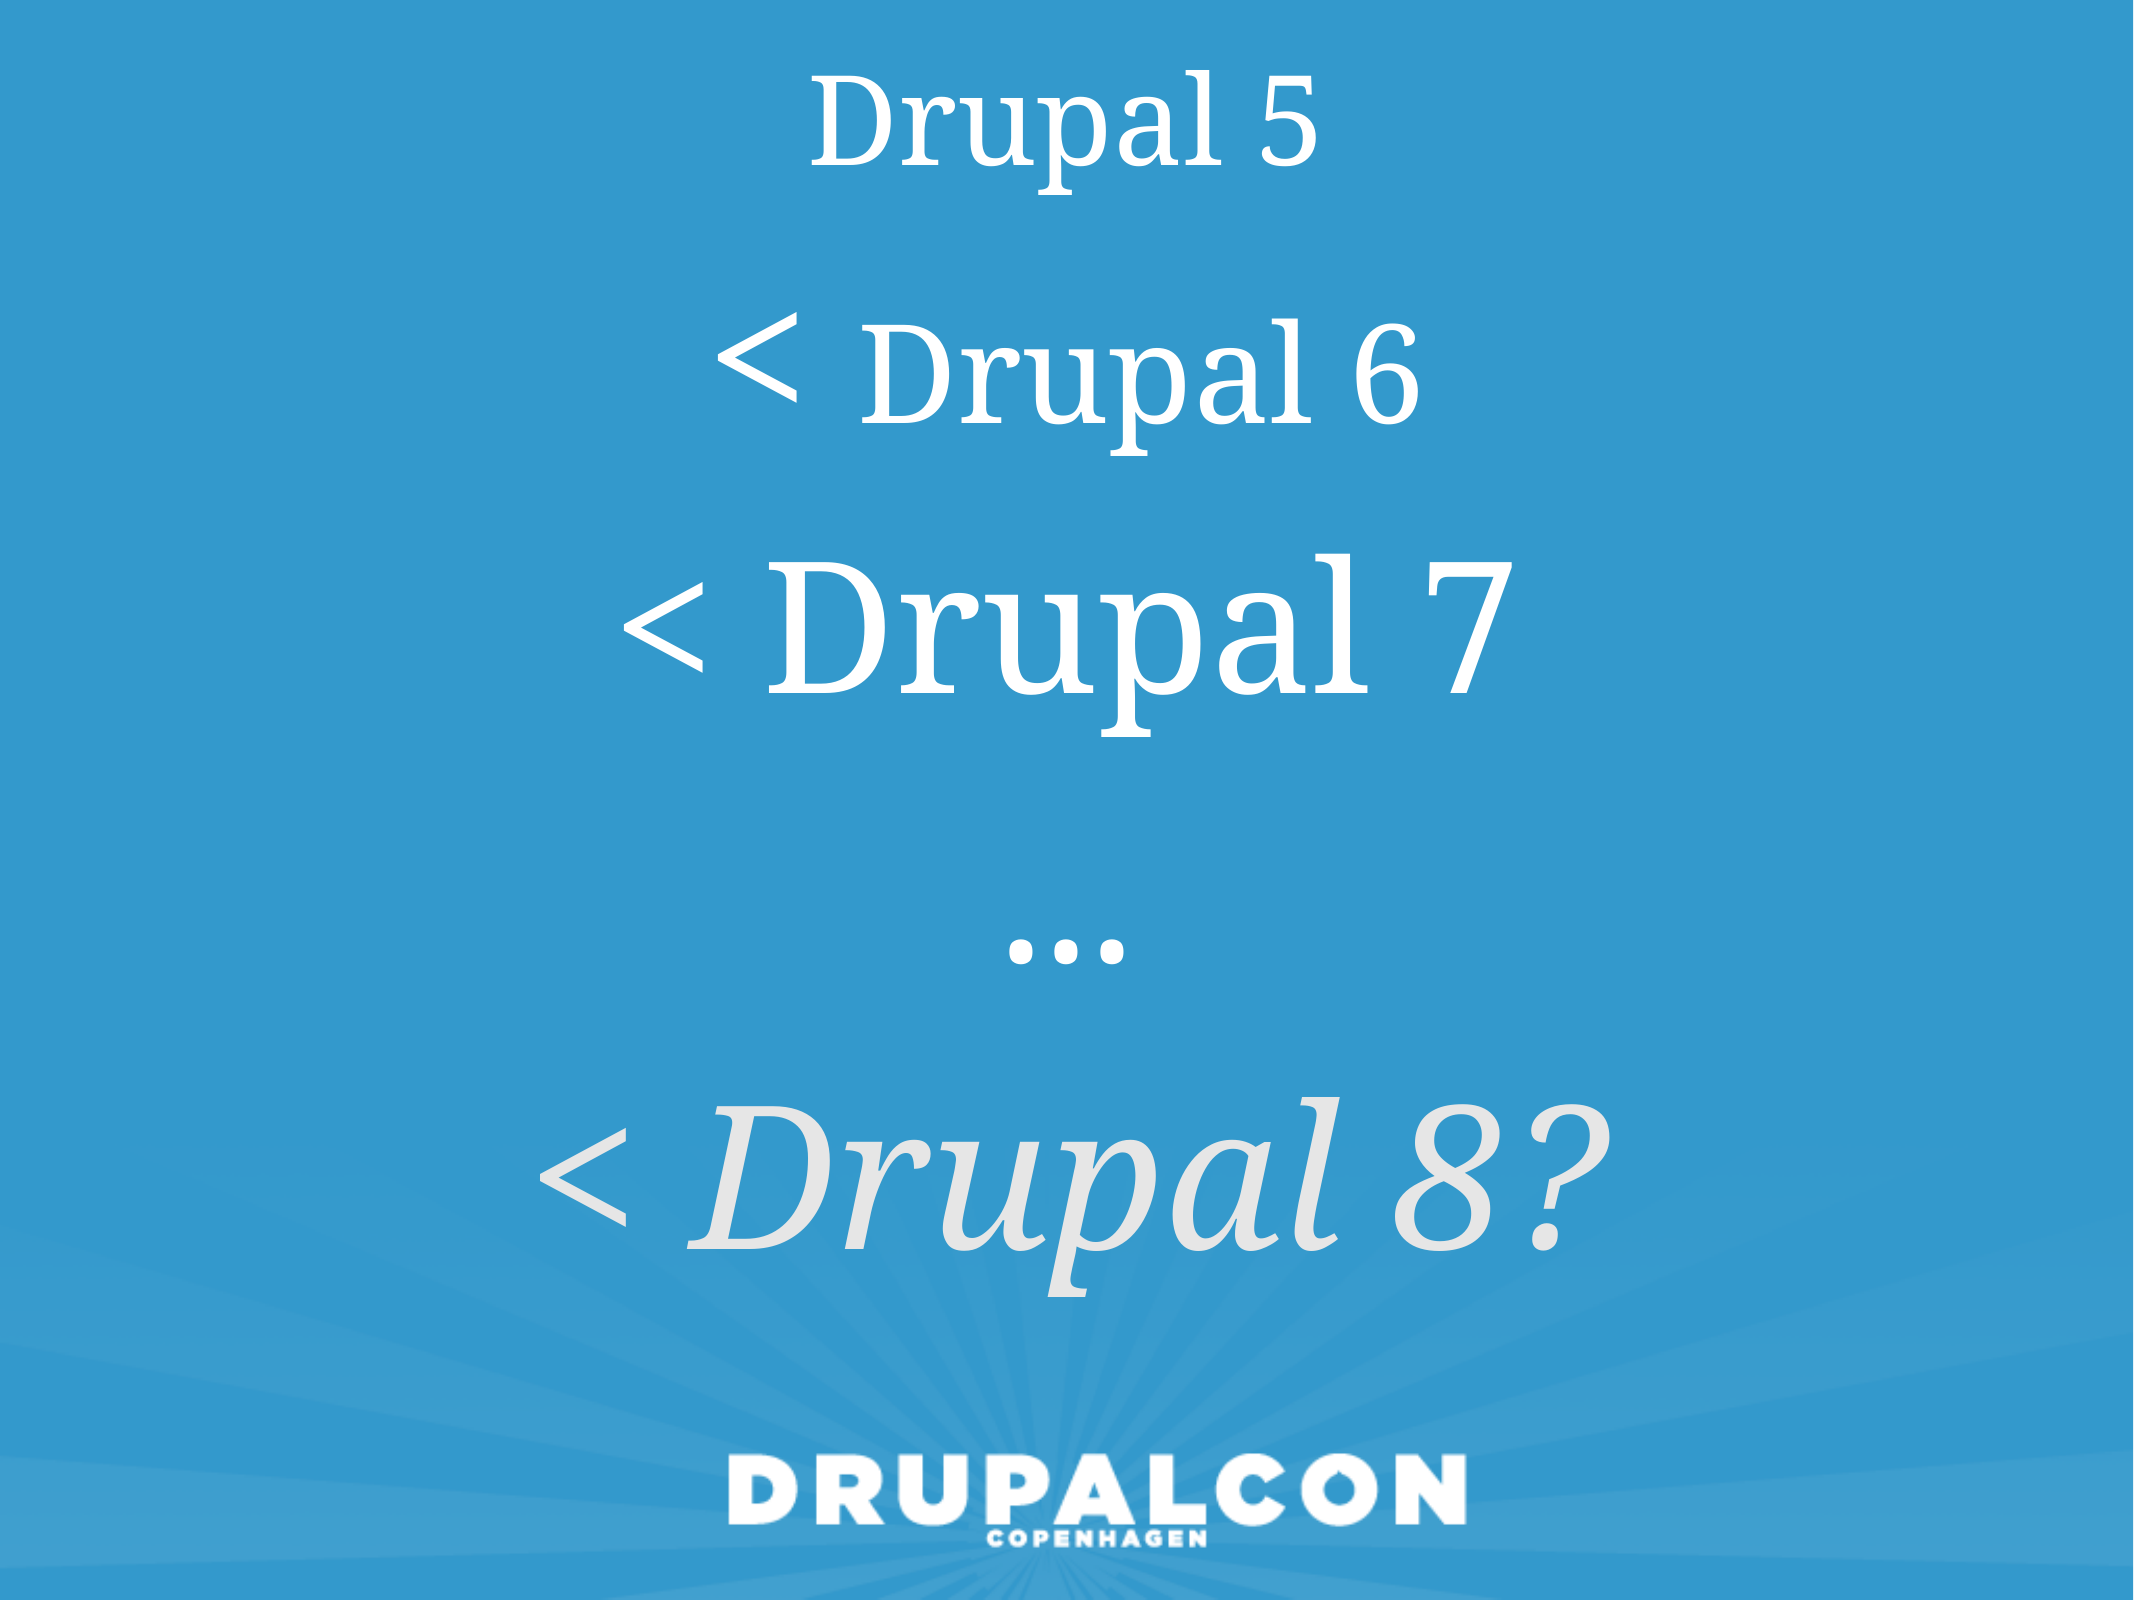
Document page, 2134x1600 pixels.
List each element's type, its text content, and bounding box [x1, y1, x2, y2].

picture [0, 0, 2134, 1600]
subtitle Drupal 5 < Drupal 6 < Drupal 7 ... < Drupal 8? [208, 30, 1925, 1300]
